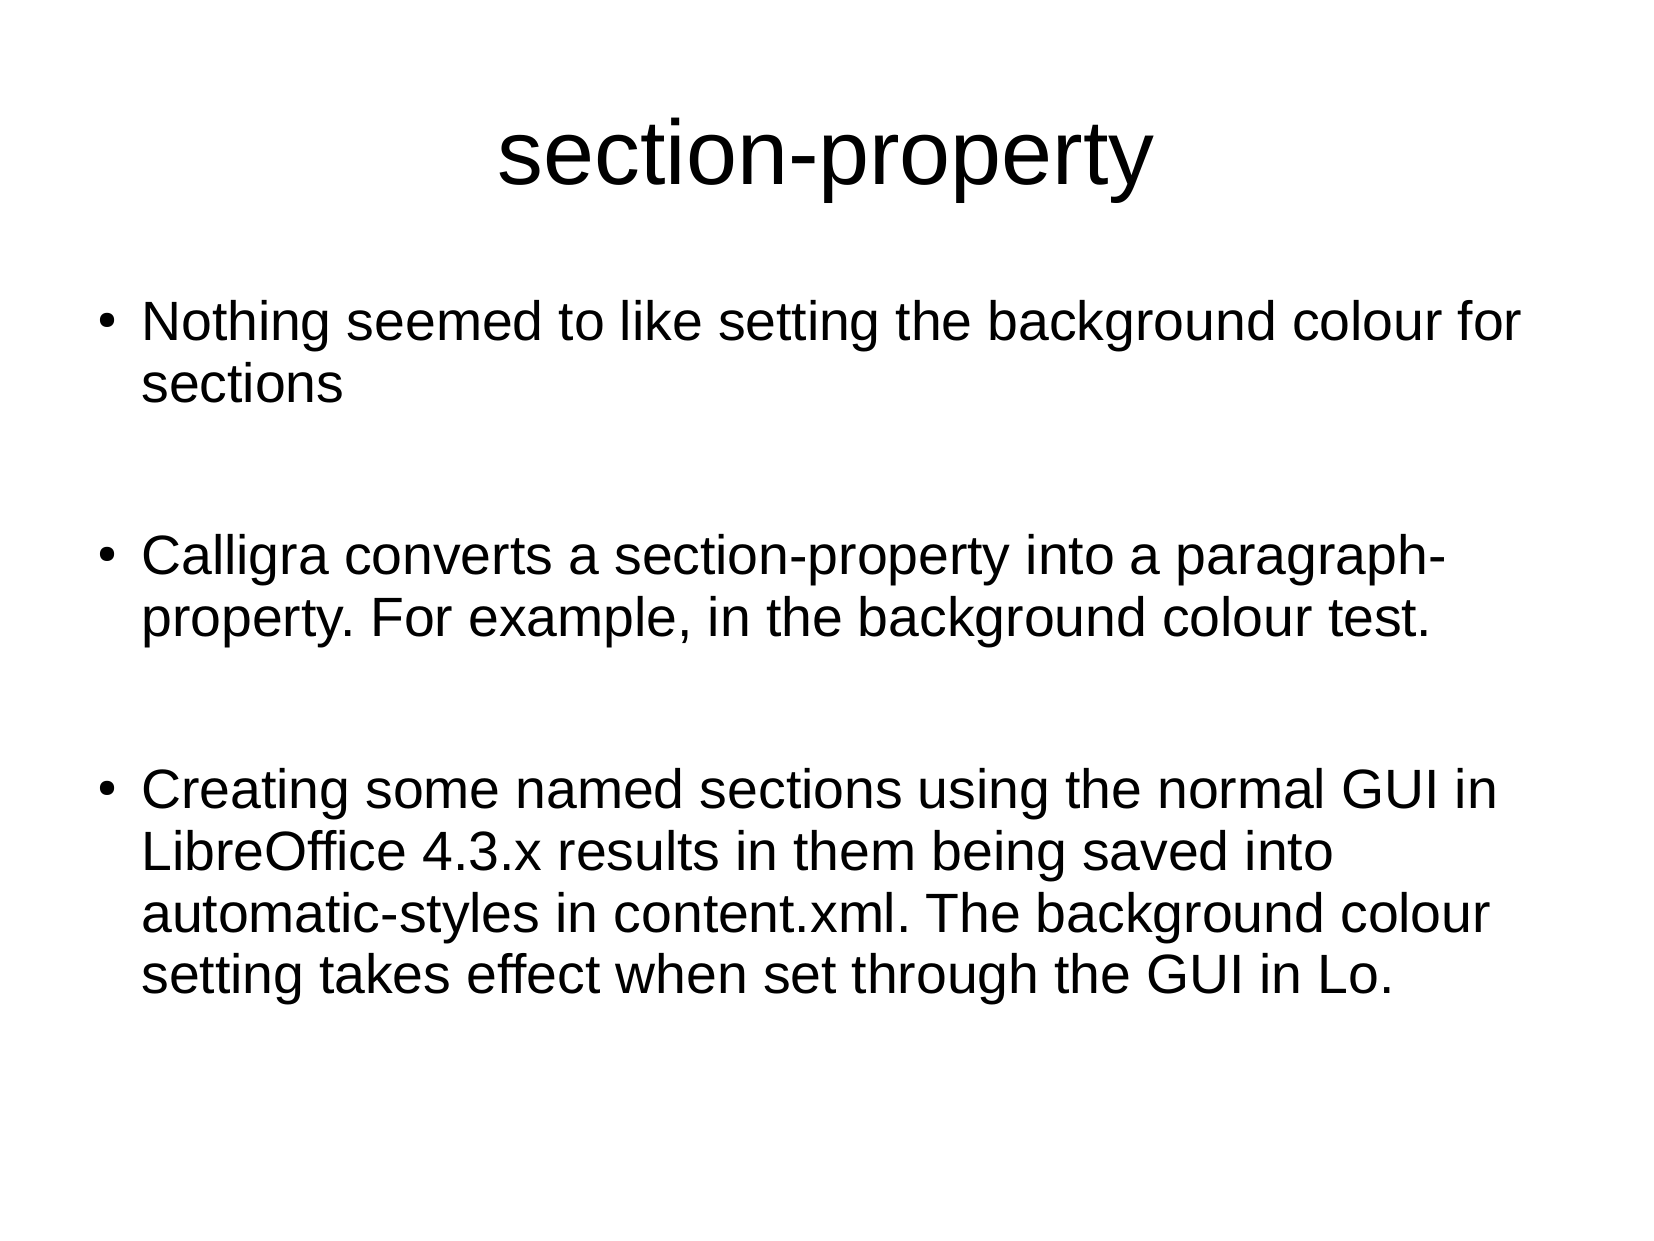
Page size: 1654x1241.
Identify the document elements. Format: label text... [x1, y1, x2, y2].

list Nothing seemed to like setting the background colour for sections Calligra converts a section-property into a paragraph-property. For example, in the background colour test. Creating some named sections using the normal GUI in LibreOffice 4.3.x results in them being saved into automatic-styles in content.xml. The background colour setting takes effect when set through the GUI in Lo. [82, 290, 1571, 1010]
title section-property [82, 49, 1571, 257]
